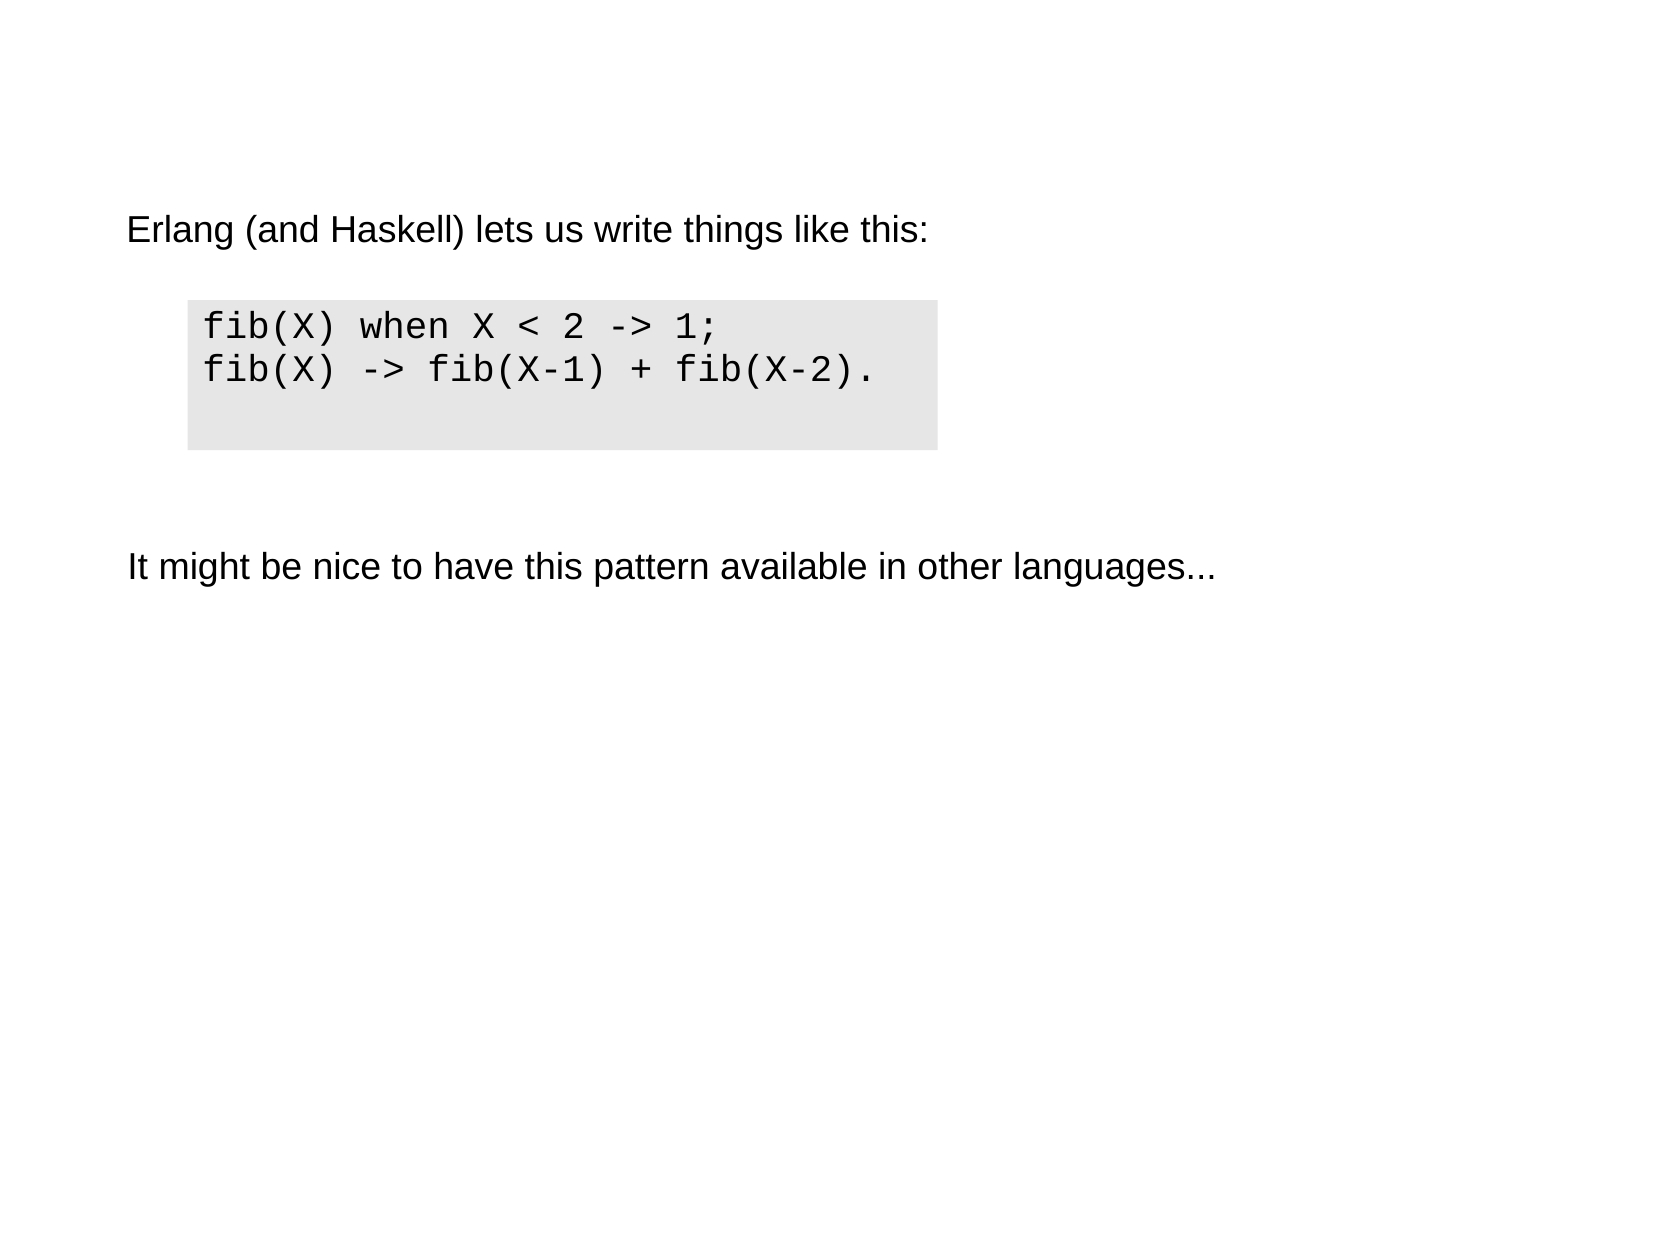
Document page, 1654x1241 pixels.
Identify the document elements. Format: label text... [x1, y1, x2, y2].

text_box It might be nice to have this pattern available in other languages... [112, 538, 1235, 596]
text_box fib(X) when X < 2 -> 1; fib(X) -> fib(X-1) + fib(X-2). [187, 300, 938, 451]
text_box Erlang (and Haskell) lets us write things like this: [111, 201, 946, 259]
